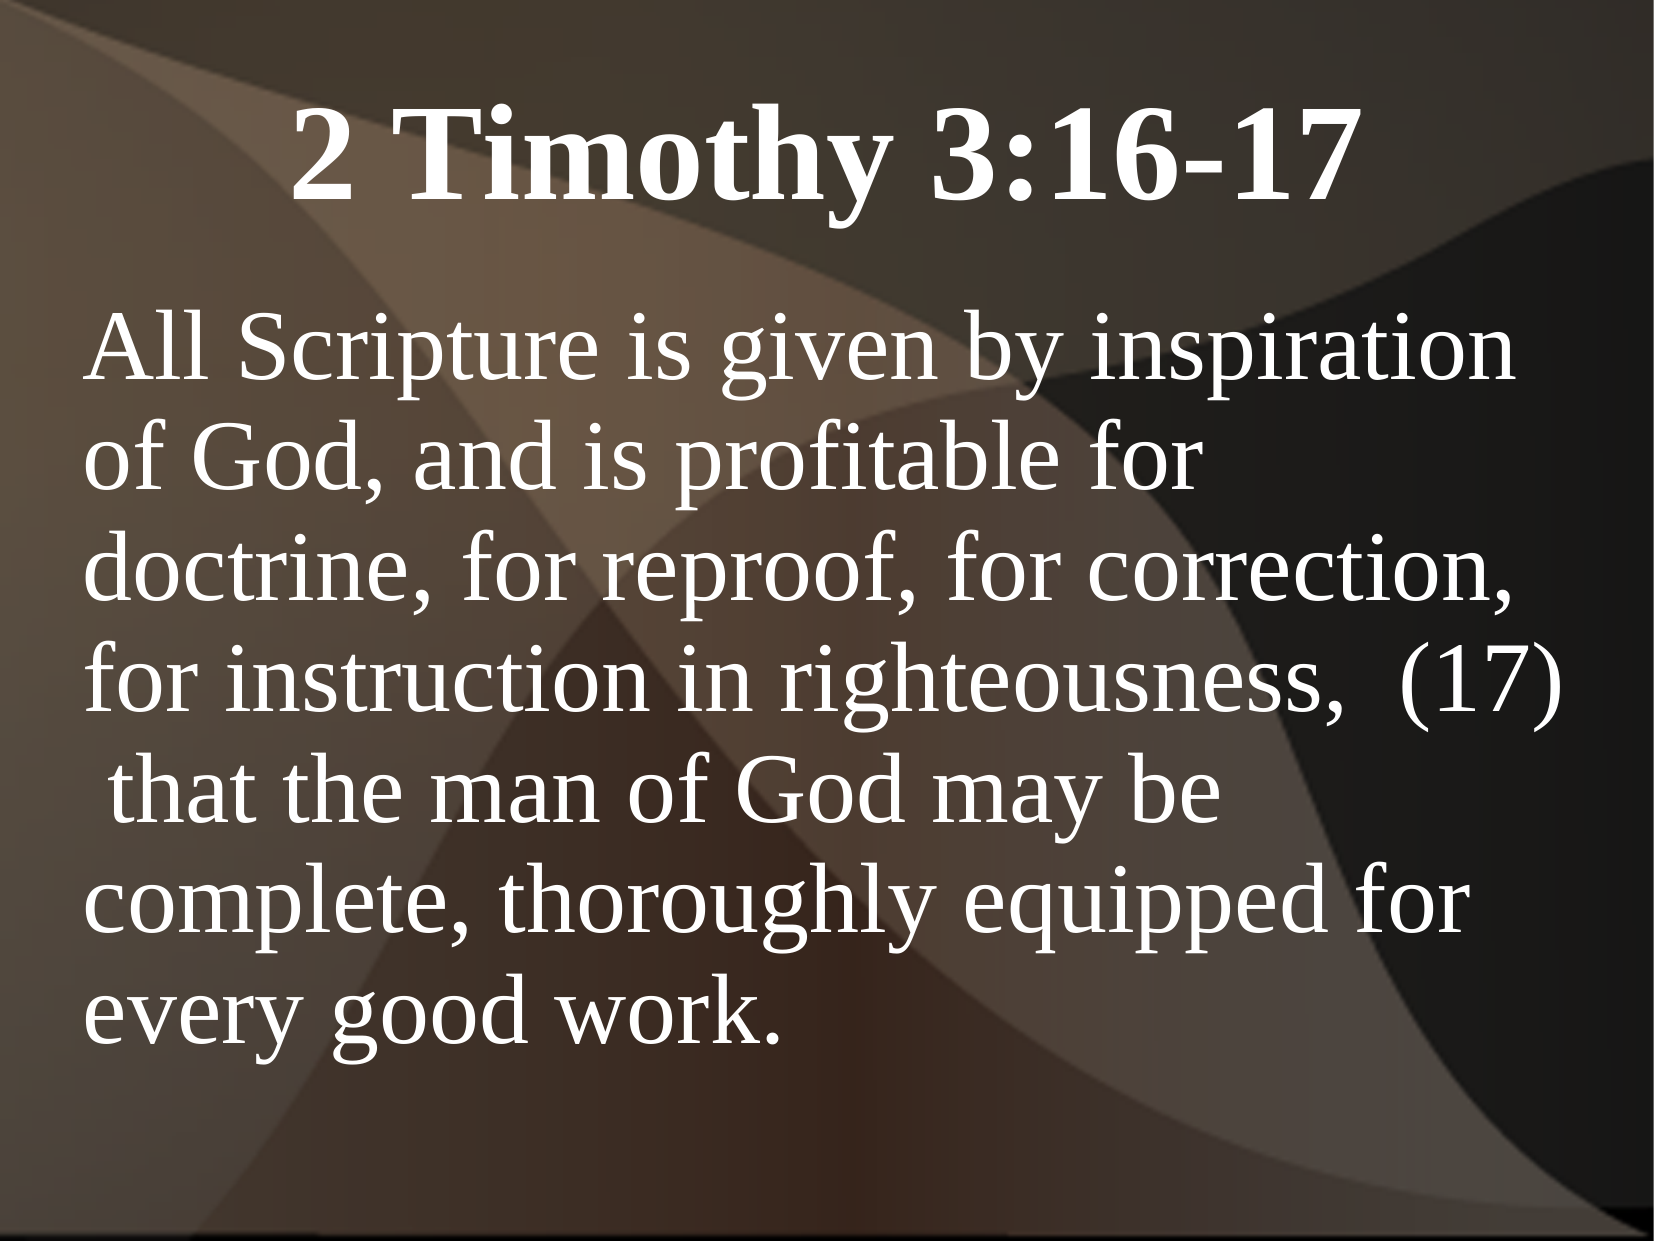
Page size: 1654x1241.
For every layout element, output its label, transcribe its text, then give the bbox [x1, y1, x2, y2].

title 2 Timothy 3:16-17 [82, 49, 1571, 257]
picture [0, 0, 1654, 1241]
list All Scripture is given by inspiration of God, and is profitable for doctrine, for reproof, for correction, for instruction in righteousness, (17) that the man of God may be complete, thoroughly equipped for every good work. [82, 290, 1571, 1122]
